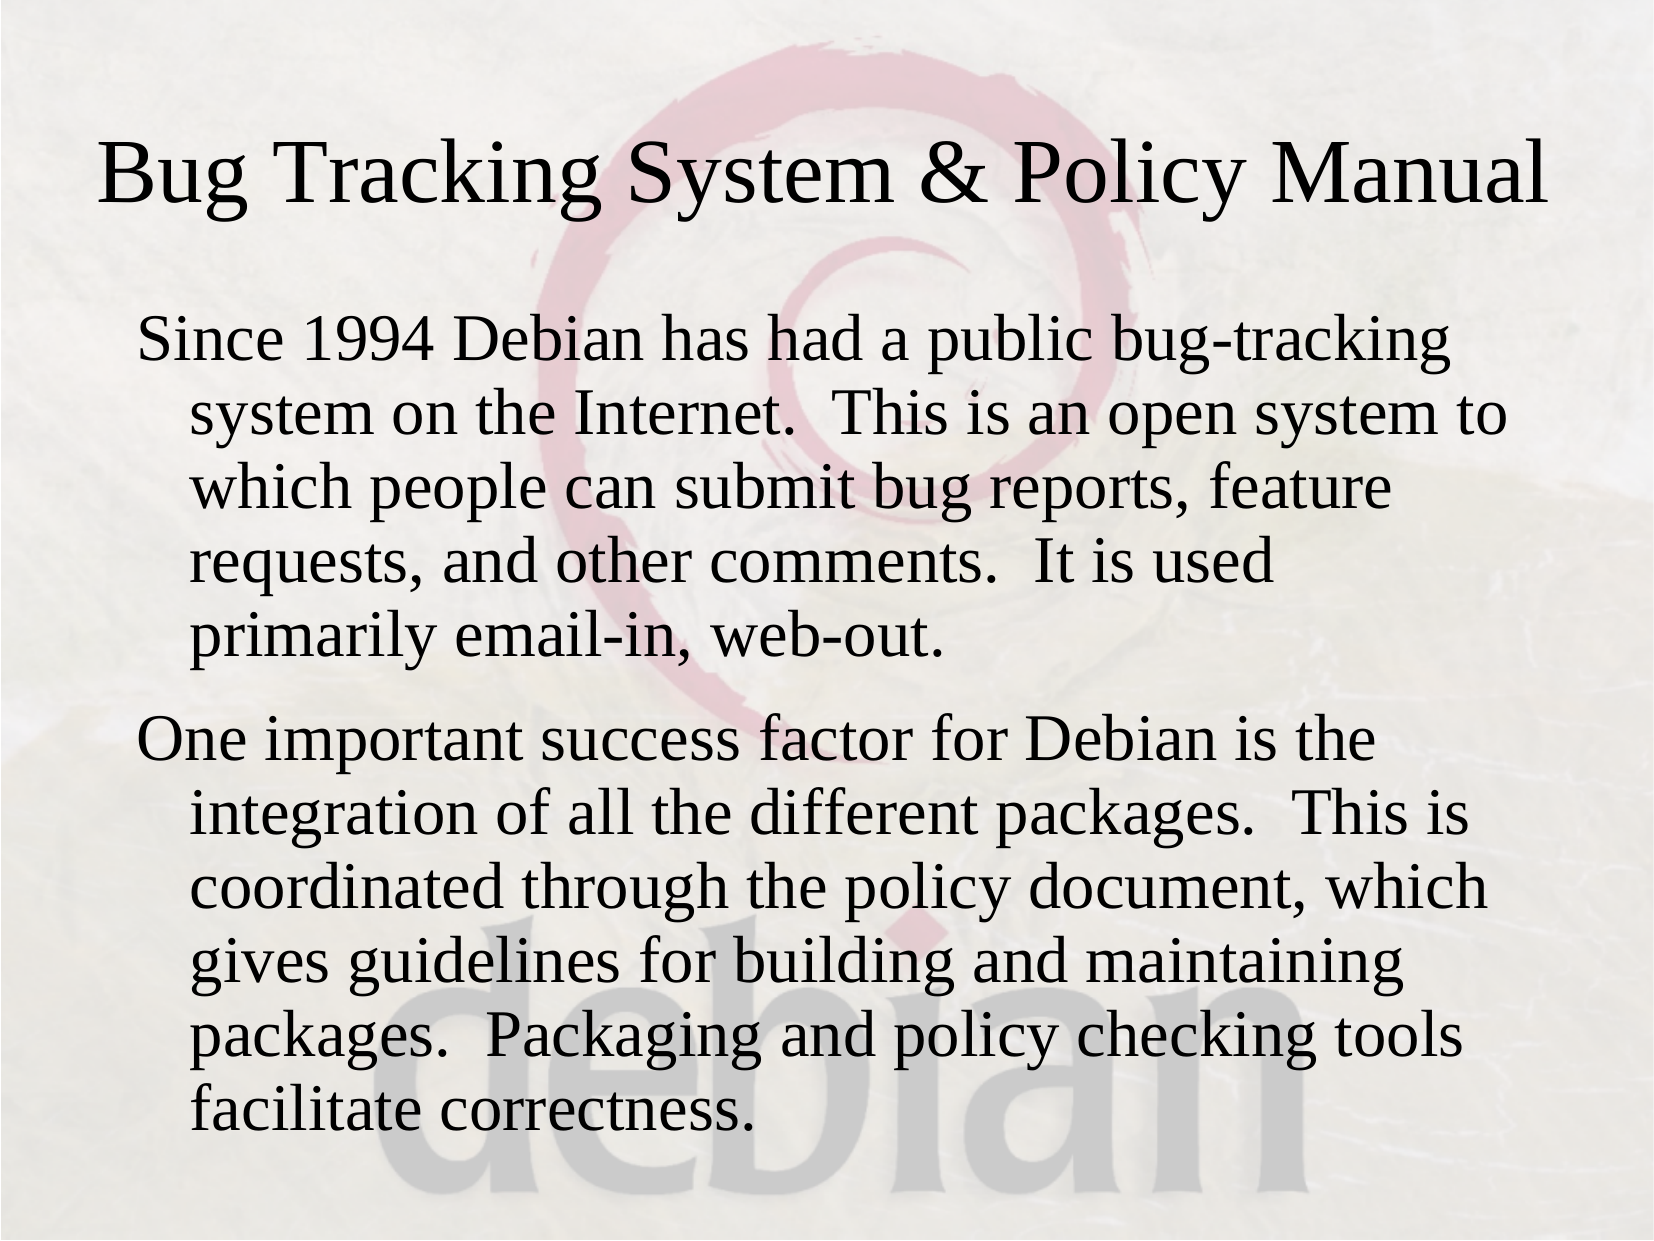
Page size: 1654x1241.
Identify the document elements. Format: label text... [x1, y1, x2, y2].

title Bug Tracking System & Policy Manual [86, 67, 1563, 275]
list Since 1994 Debian has had a public bug-tracking system on the Internet. This is an open system to which people can submit bug reports, feature requests, and other comments. It is used primarily email-in, web-out. One important success factor for Debian is the integration of all the different packages. This is coordinated through the policy document, which gives guidelines for building and maintaining packages. Packaging and policy checking tools facilitate correctness. [118, 301, 1531, 1146]
picture [1, 0, 1654, 1240]
